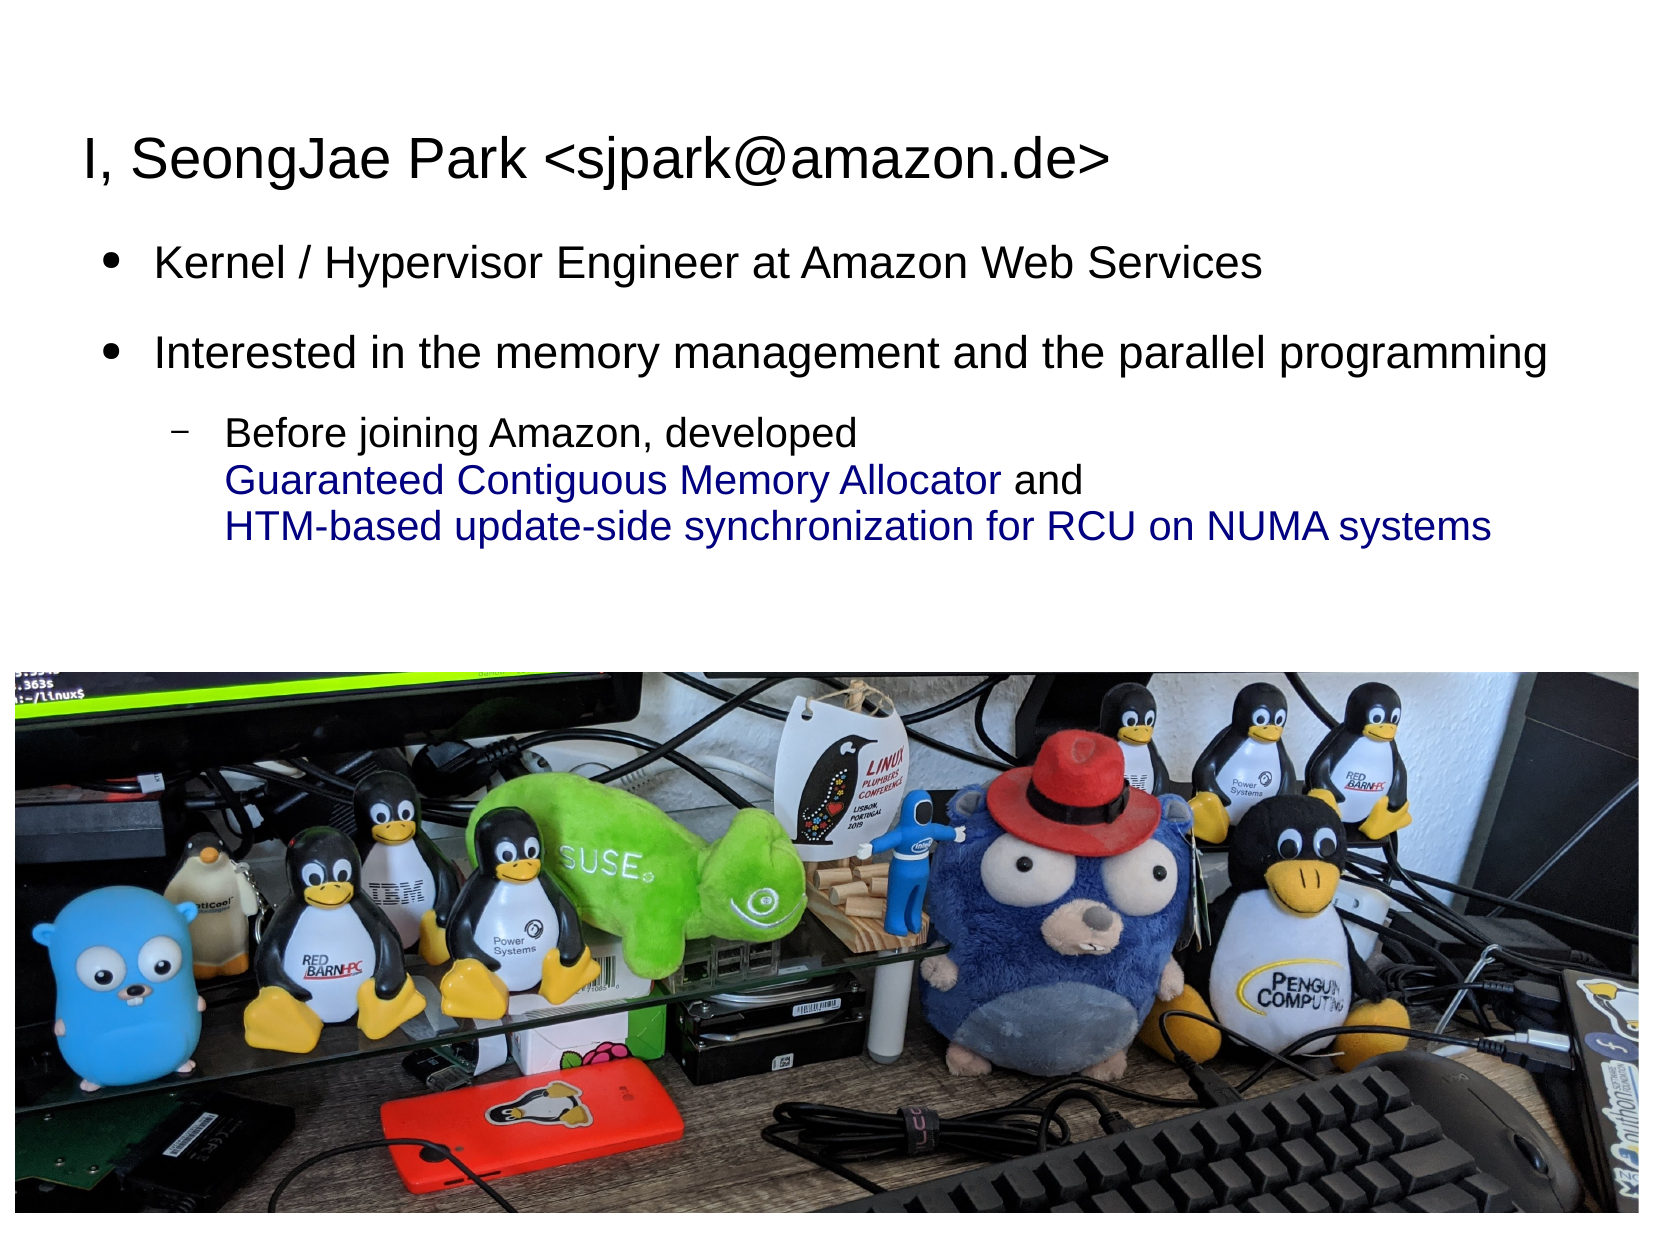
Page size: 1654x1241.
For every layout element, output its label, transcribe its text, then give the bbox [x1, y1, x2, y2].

list Kernel / Hypervisor Engineer at Amazon Web Services Interested in the memory management and the parallel programming Before joining Amazon, developed Guaranteed Contiguous Memory Allocator and HTM-based update-side synchronization for RCU on NUMA systems [82, 236, 1571, 672]
picture [15, 672, 1639, 1213]
title I, SeongJae Park <sjpark@amazon.de> [82, 108, 1571, 210]
